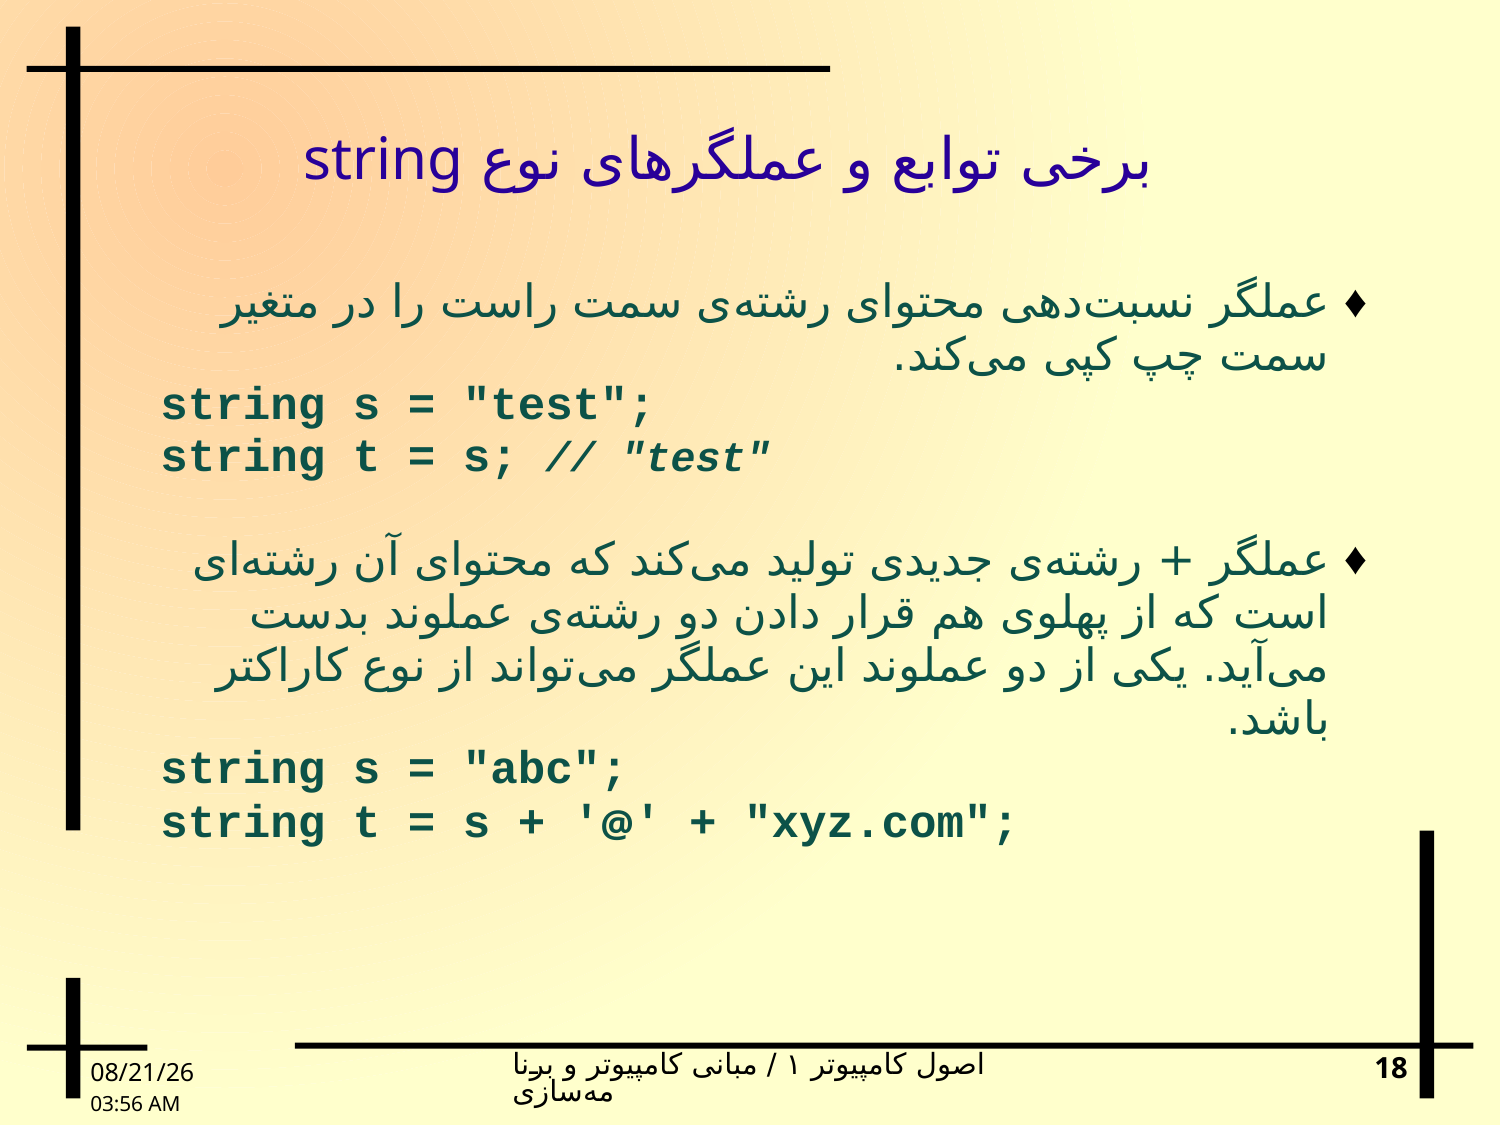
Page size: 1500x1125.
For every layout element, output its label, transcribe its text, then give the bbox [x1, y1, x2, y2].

title برخی توابع و عملگرهای نوع string [113, 96, 1344, 217]
list عملگر نسبت‌دهی محتوای رشته‌ی سمت راست را در متغیر سمت چپ کپی می‌کند. string s = "test"; string t = s; // "test" عملگر + رشته‌ی جدیدی تولید می‌کند که محتوای آن رشته‌ای است که از پهلوی هم قرار دادن دو رشته‌ی عملوند بدست می‌آید. یکی از دو عملوند این عملگر می‌تواند از نوع کاراکتر باشد. string s = "abc"; string t = s + '@' + "xyz.com"; [132, 275, 1368, 887]
